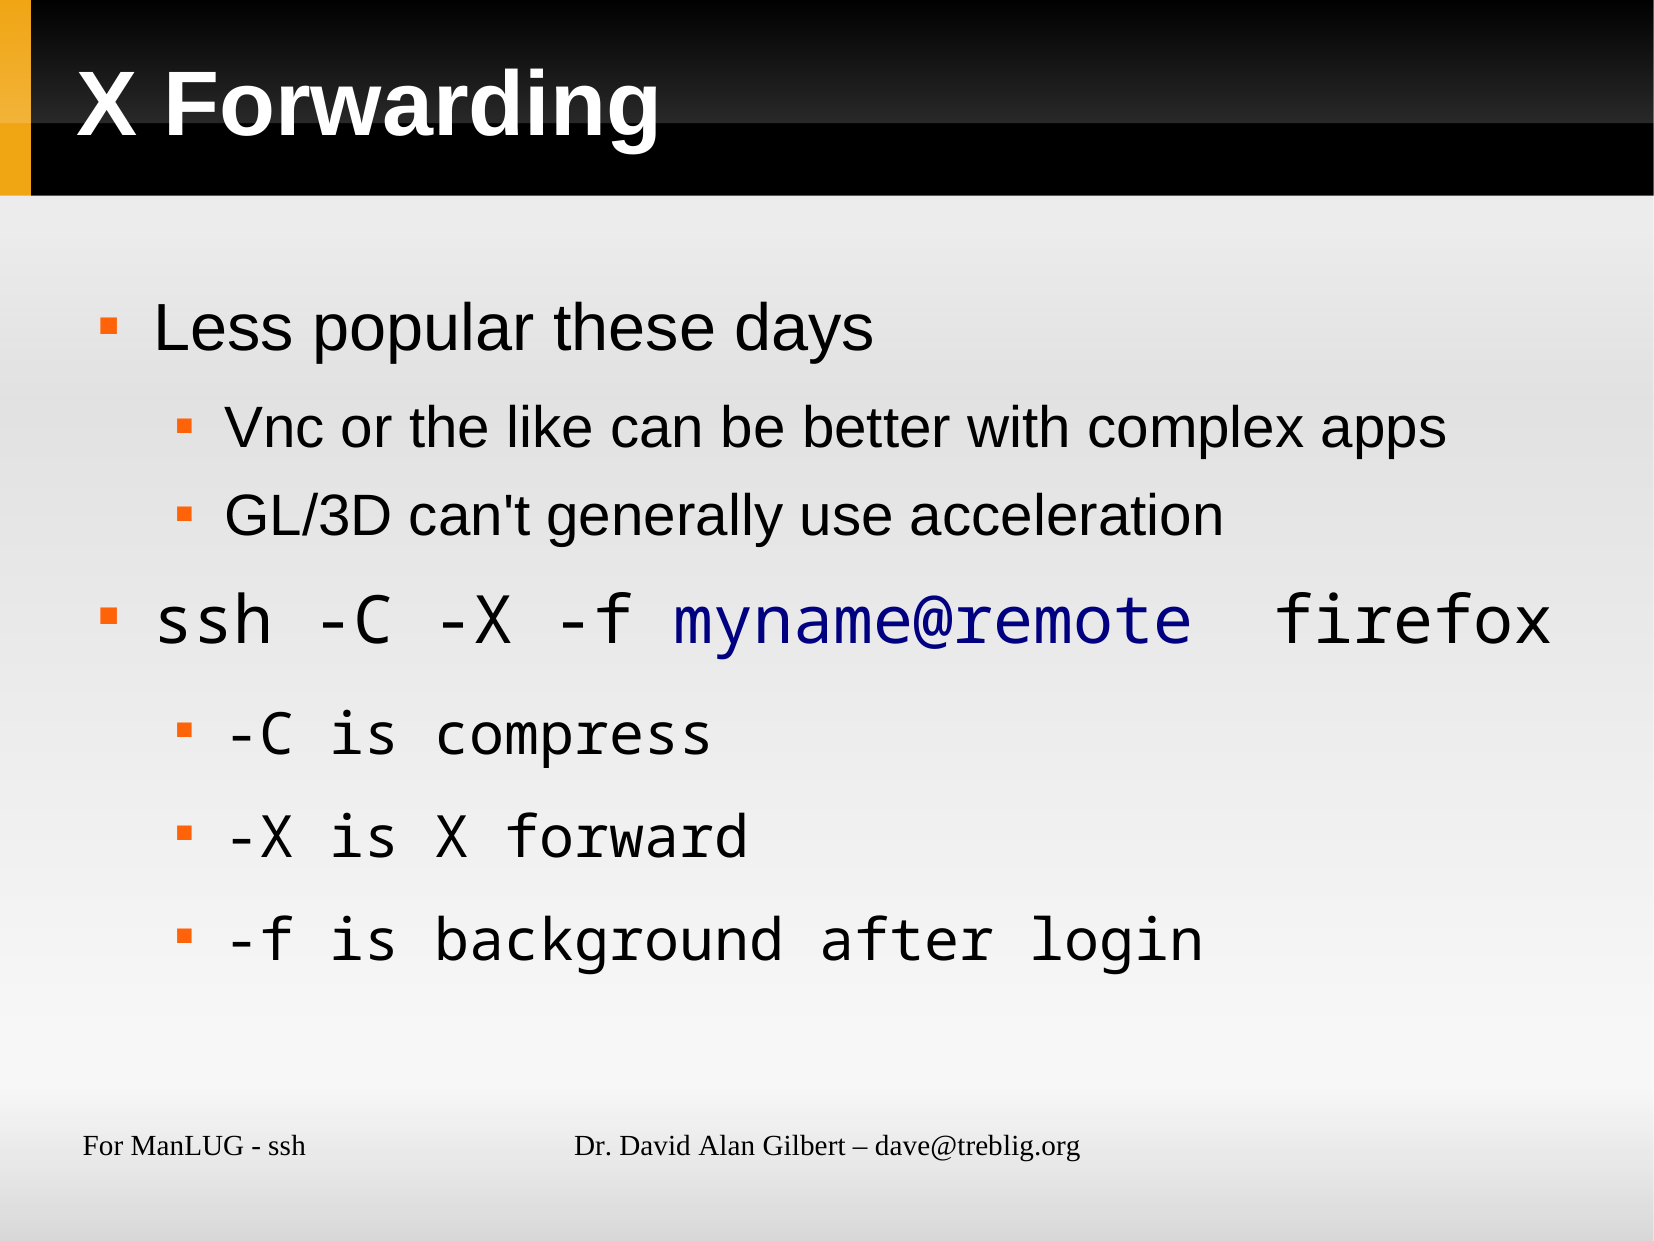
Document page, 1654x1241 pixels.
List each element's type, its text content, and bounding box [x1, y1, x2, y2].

list Less popular these days Vnc or the like can be better with complex apps GL/3D can't generally use acceleration ssh -C -X -f myname@remote firefox -C is compress -X is X forward -f is background after login [82, 290, 1571, 1109]
title X Forwarding [76, 0, 1565, 208]
picture [0, 0, 1654, 1241]
